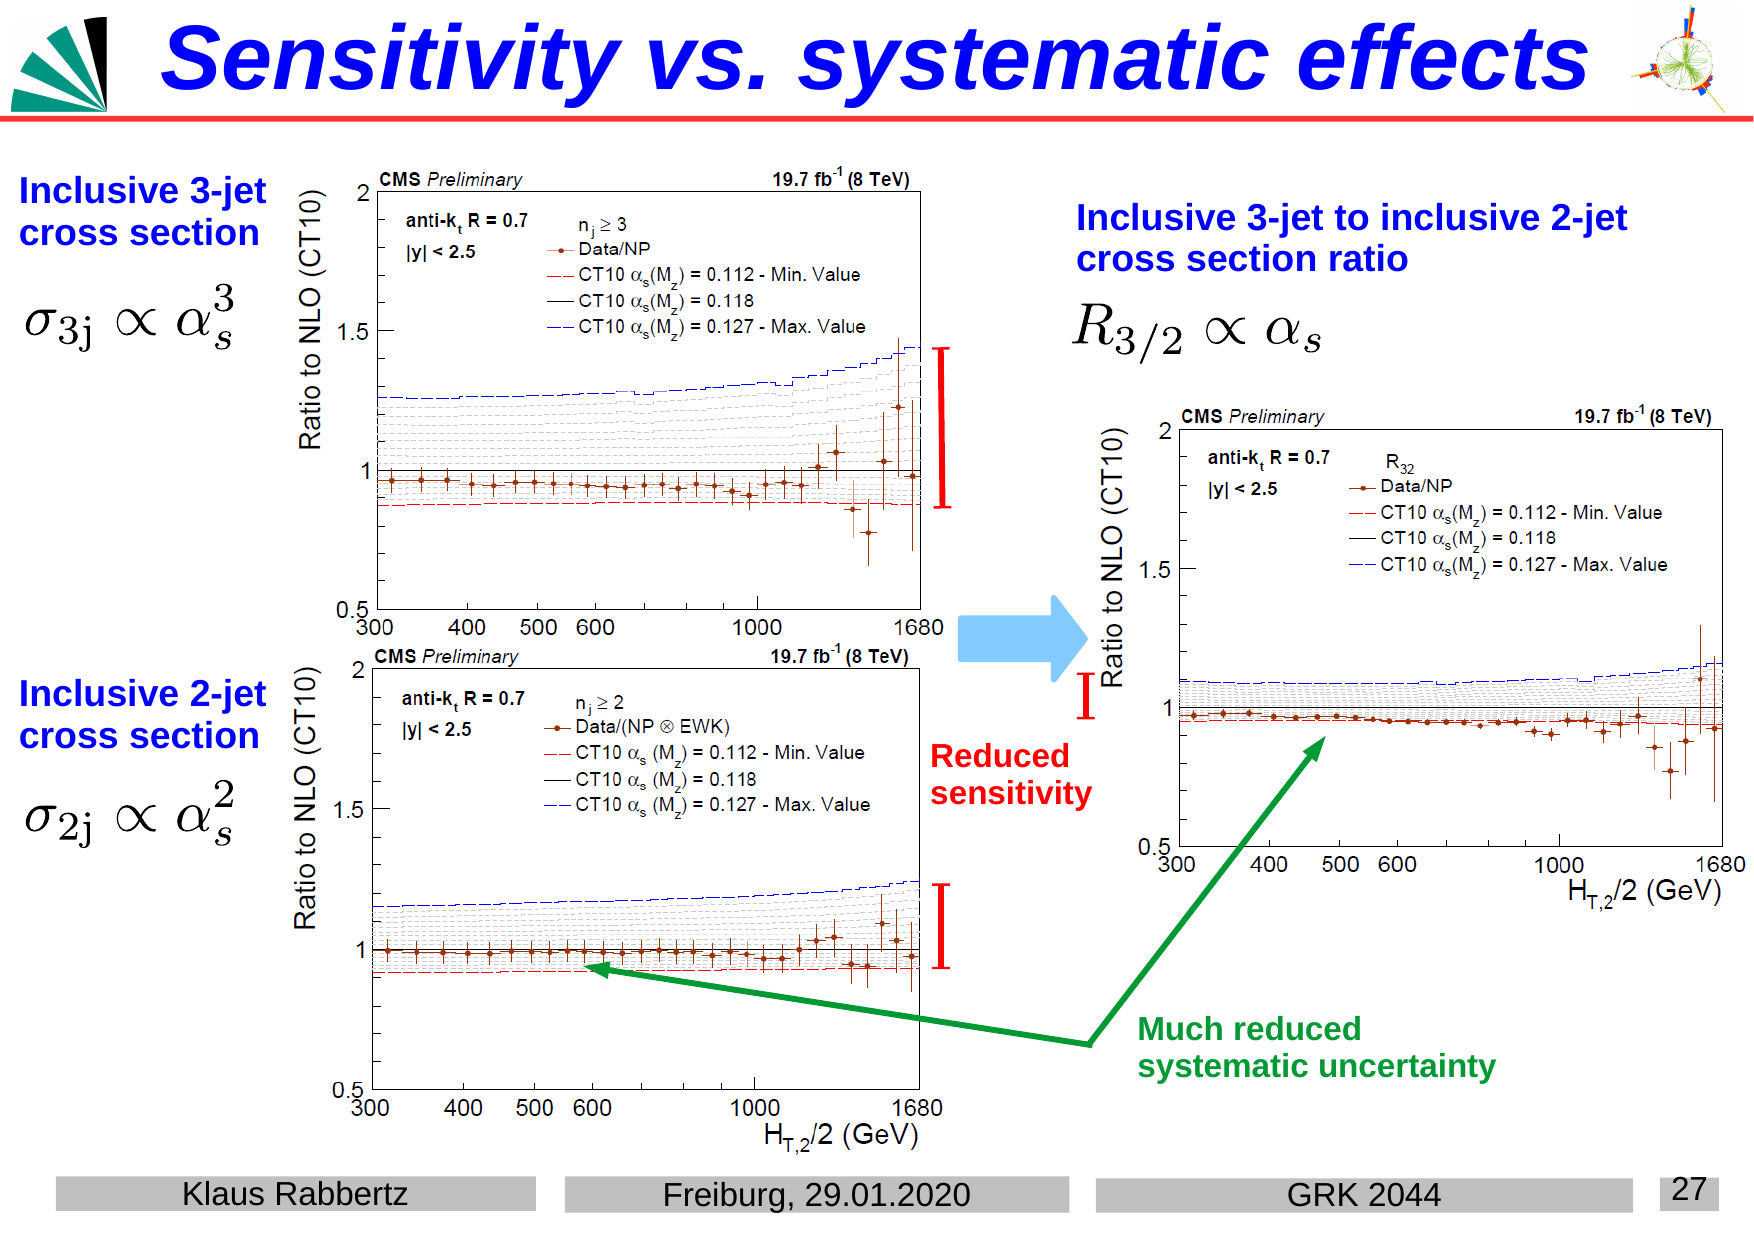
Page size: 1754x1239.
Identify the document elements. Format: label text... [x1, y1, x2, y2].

picture [283, 157, 948, 1156]
picture [944, 350, 948, 506]
text_box [23, 779, 236, 849]
text_box Much reduced systematic uncertainty [1125, 1004, 1510, 1092]
title Sensitivity vs. systematic effects [124, 0, 1630, 116]
text_box [23, 283, 236, 352]
text_box Reduced sensitivity [918, 731, 1105, 819]
text_box [1069, 303, 1324, 365]
picture [11, 17, 107, 113]
text_box Inclusive 3-jet cross section [7, 163, 279, 260]
text_box [960, 598, 1085, 680]
picture [1631, 5, 1739, 113]
text_box Inclusive 2-jet cross section [7, 666, 279, 762]
text_box Inclusive 3-jet to inclusive 2-jet cross section ratio [1064, 189, 1641, 286]
picture [1090, 395, 1749, 915]
